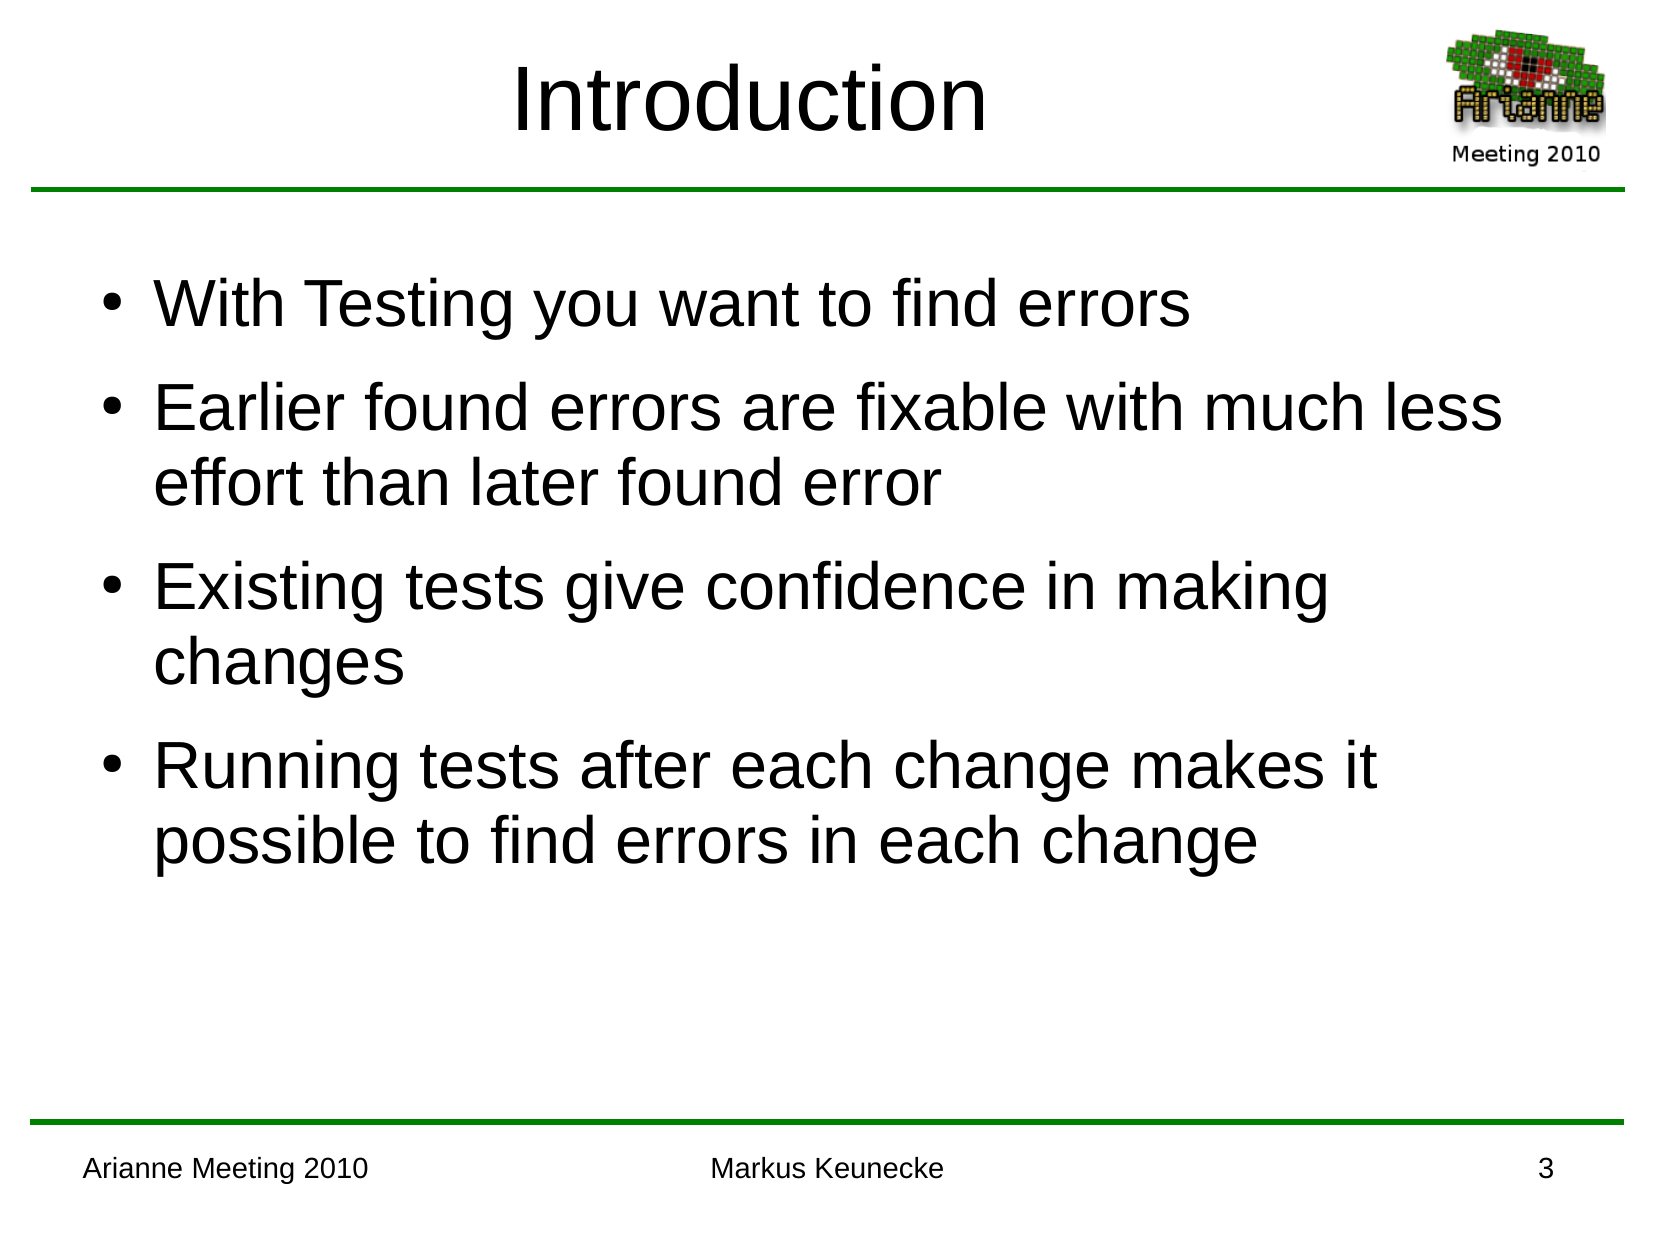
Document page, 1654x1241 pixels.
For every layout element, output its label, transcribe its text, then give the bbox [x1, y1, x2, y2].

list With Testing you want to find errors Earlier found errors are fixable with much less effort than later found error Existing tests give confidence in making changes Running tests after each change makes it possible to find errors in each change [82, 265, 1571, 1109]
picture [1446, 29, 1606, 178]
title Introduction [82, 47, 1418, 150]
